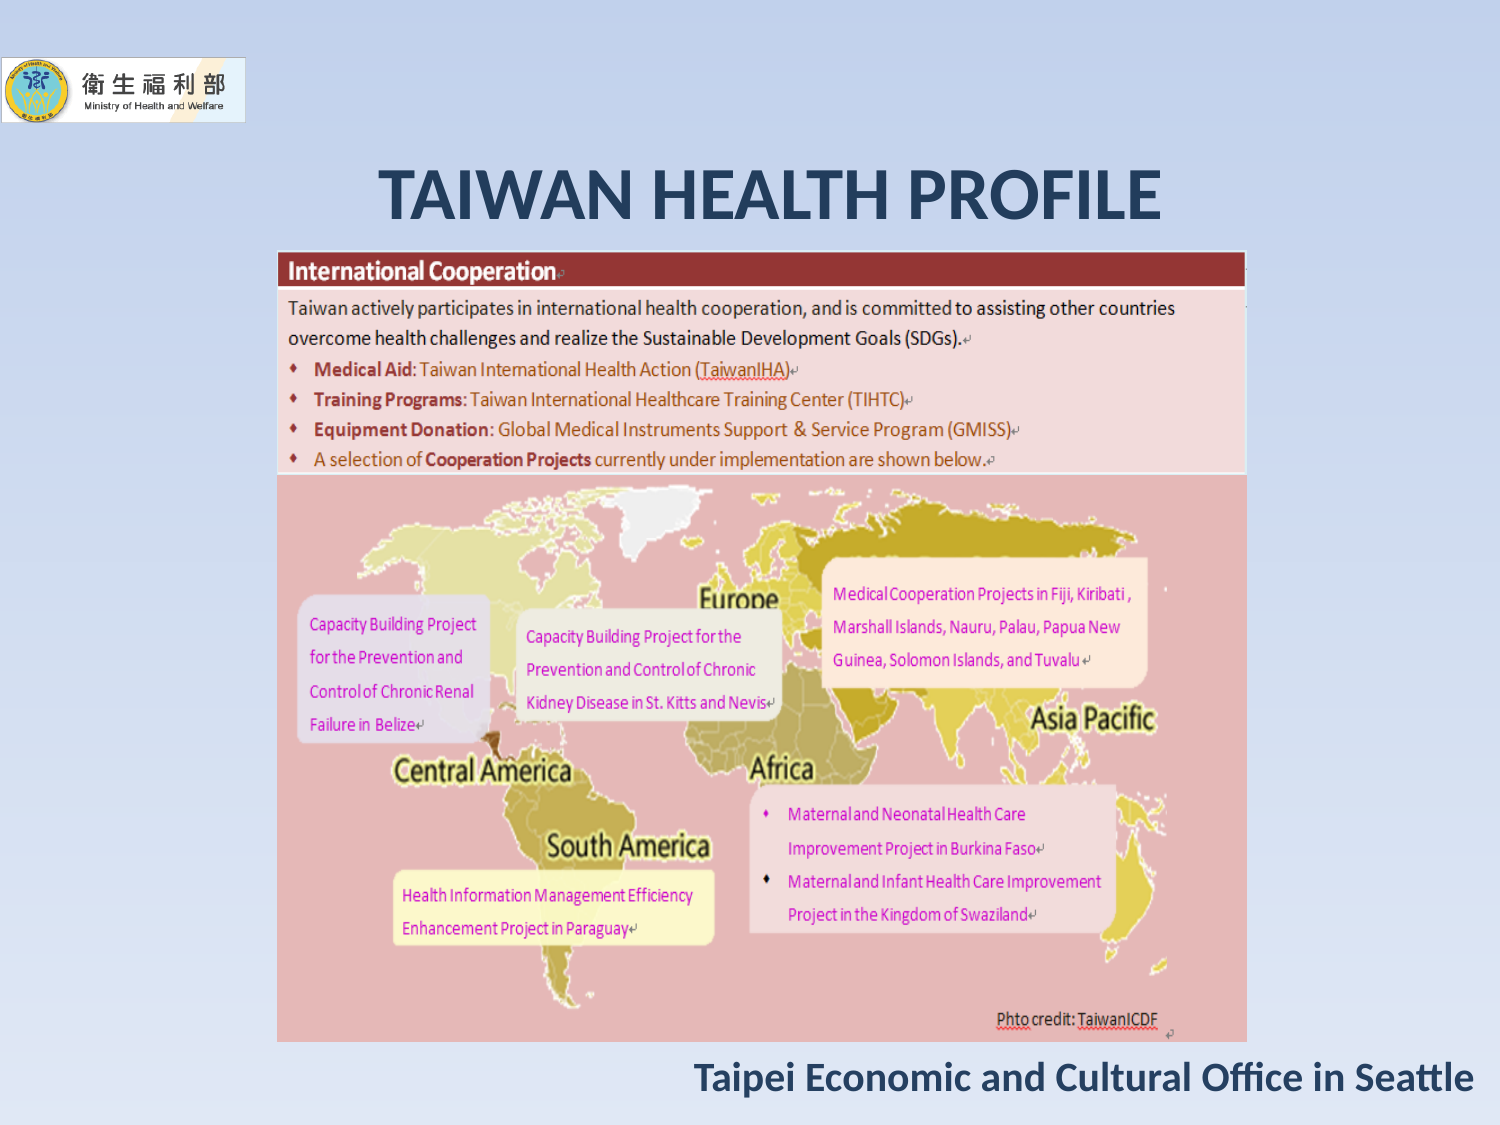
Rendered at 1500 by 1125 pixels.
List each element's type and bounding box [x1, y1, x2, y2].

picture [1, 57, 246, 123]
picture [277, 250, 1247, 1043]
